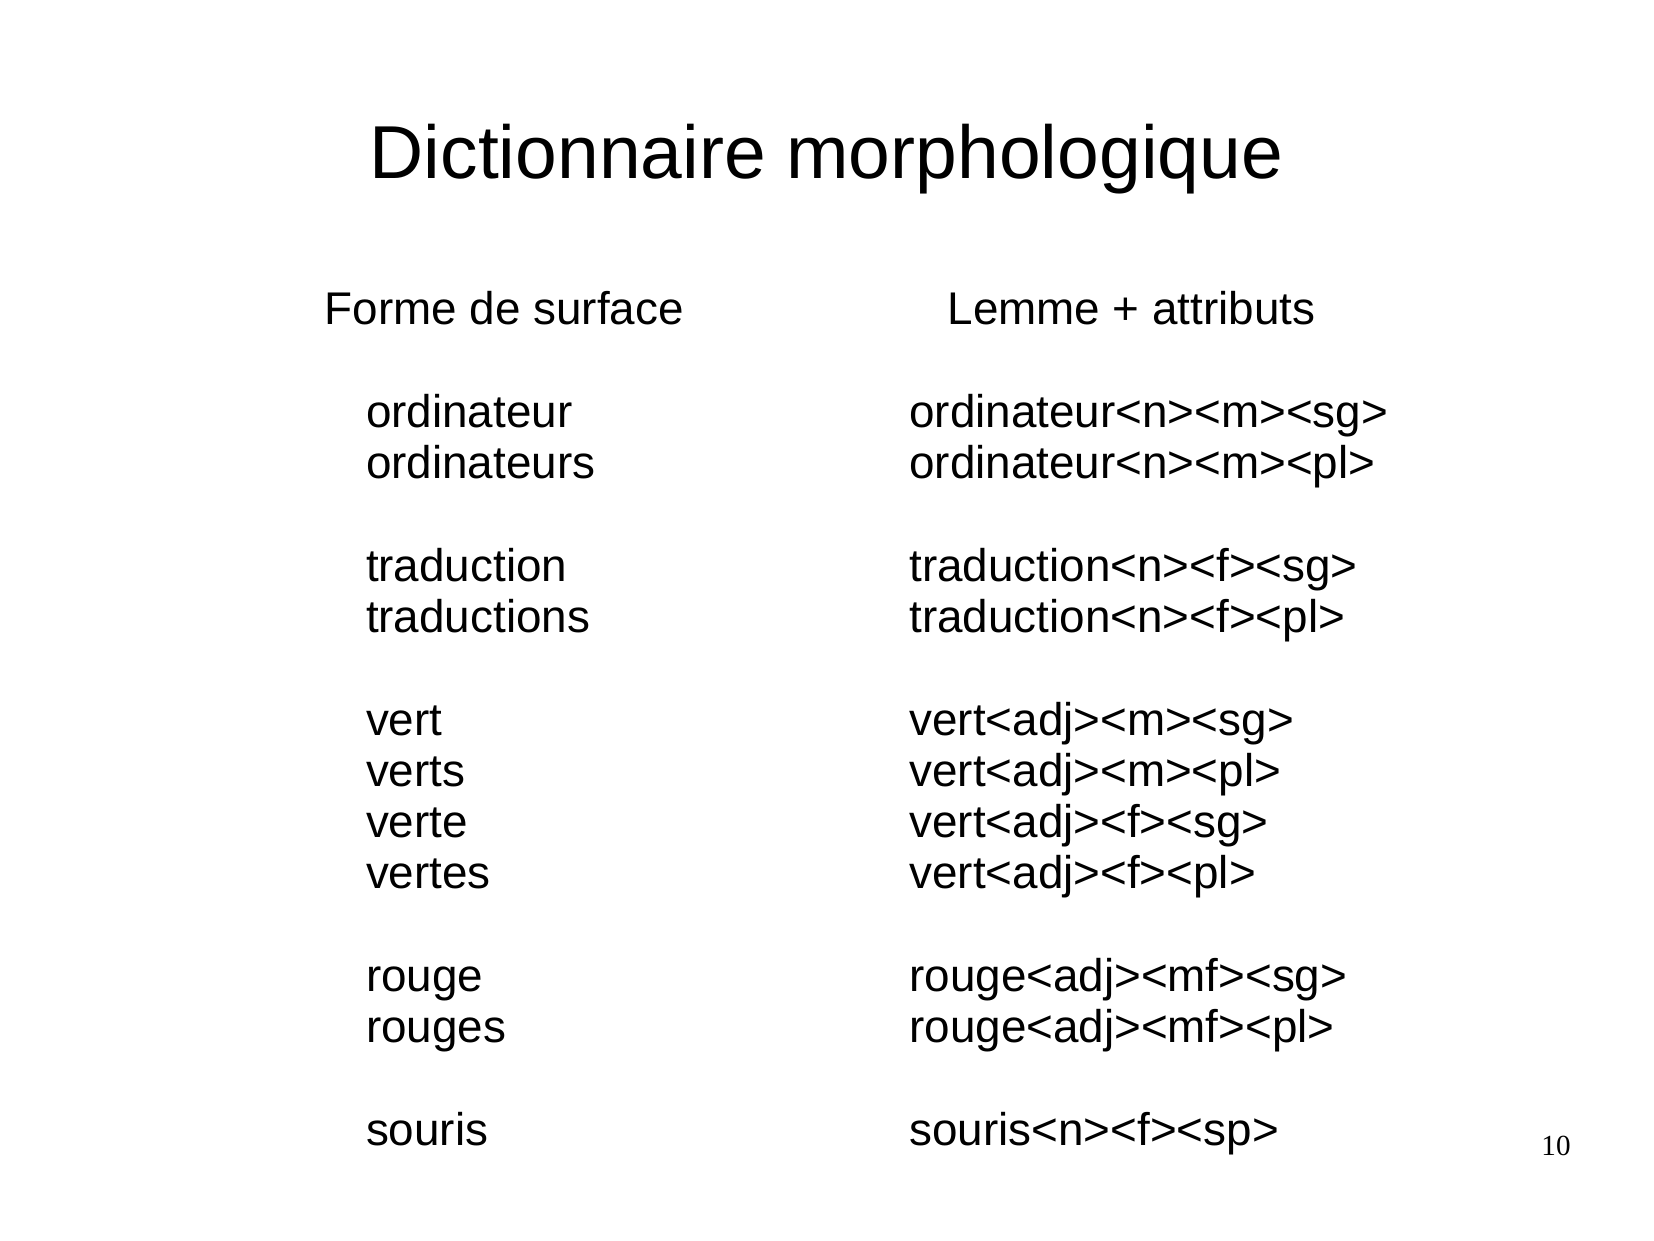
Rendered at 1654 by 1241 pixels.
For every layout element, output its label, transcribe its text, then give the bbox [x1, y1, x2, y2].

list Lemme + attributs ordinateur<n><m><sg> ordinateur<n><m><pl> traduction<n><f><sg> traduction<n><f><pl> vert<adj><m><sg> vert<adj><m><pl> vert<adj><f><sg> vert<adj><f><pl> rouge<adj><mf><sg> rouge<adj><mf><pl> souris<n><f><sp> [909, 283, 1490, 1158]
title Dictionnaire morphologique [82, 49, 1571, 257]
list Forme de surface ordinateur ordinateurs traduction traductions vert verts verte vertes rouge rouges souris [307, 283, 756, 1170]
